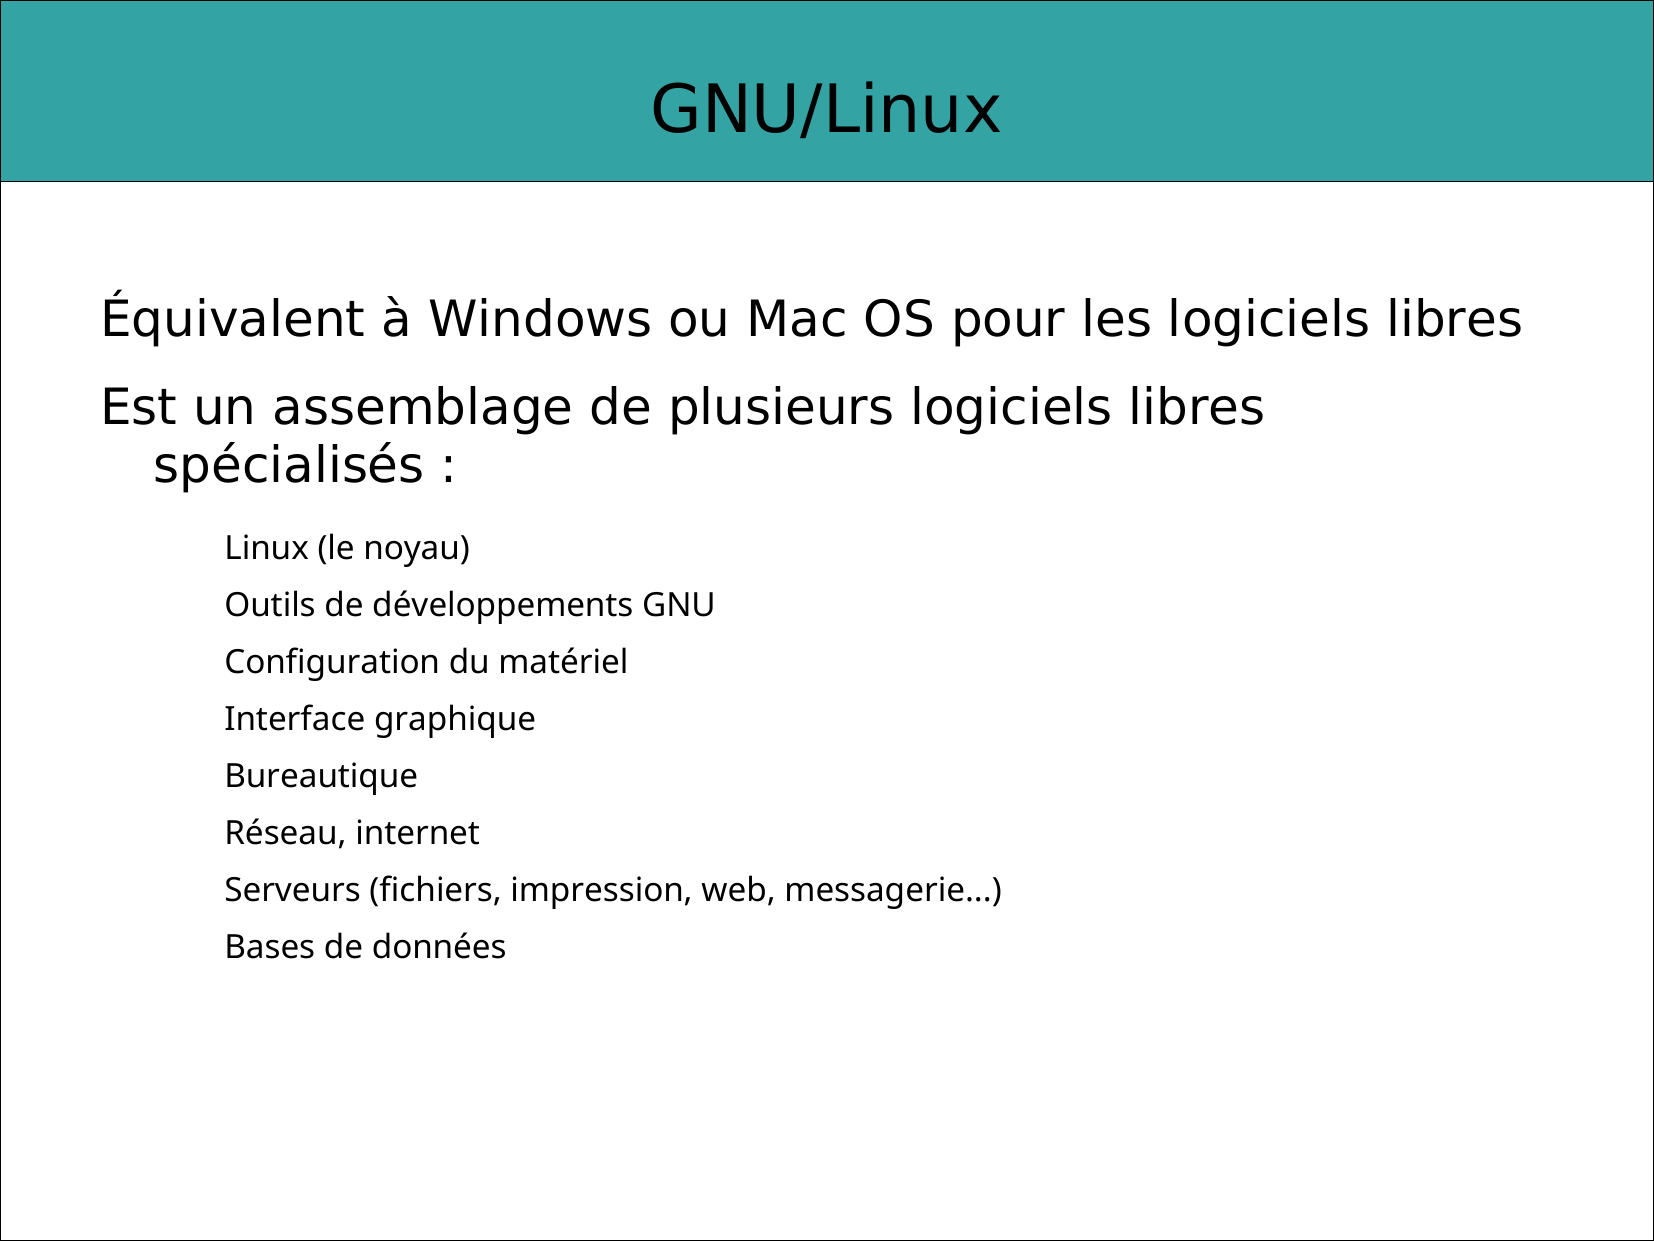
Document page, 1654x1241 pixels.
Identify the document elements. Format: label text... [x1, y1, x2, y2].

title GNU/Linux [82, 49, 1571, 170]
list Équivalent à Windows ou Mac OS pour les logiciels libres Est un assemblage de plusieurs logiciels libres spécialisés : Linux (le noyau) Outils de développements GNU Configuration du matériel Interface graphique Bureautique Réseau, internet Serveurs (fichiers, impression, web, messagerie...) Bases de données [82, 290, 1571, 1109]
